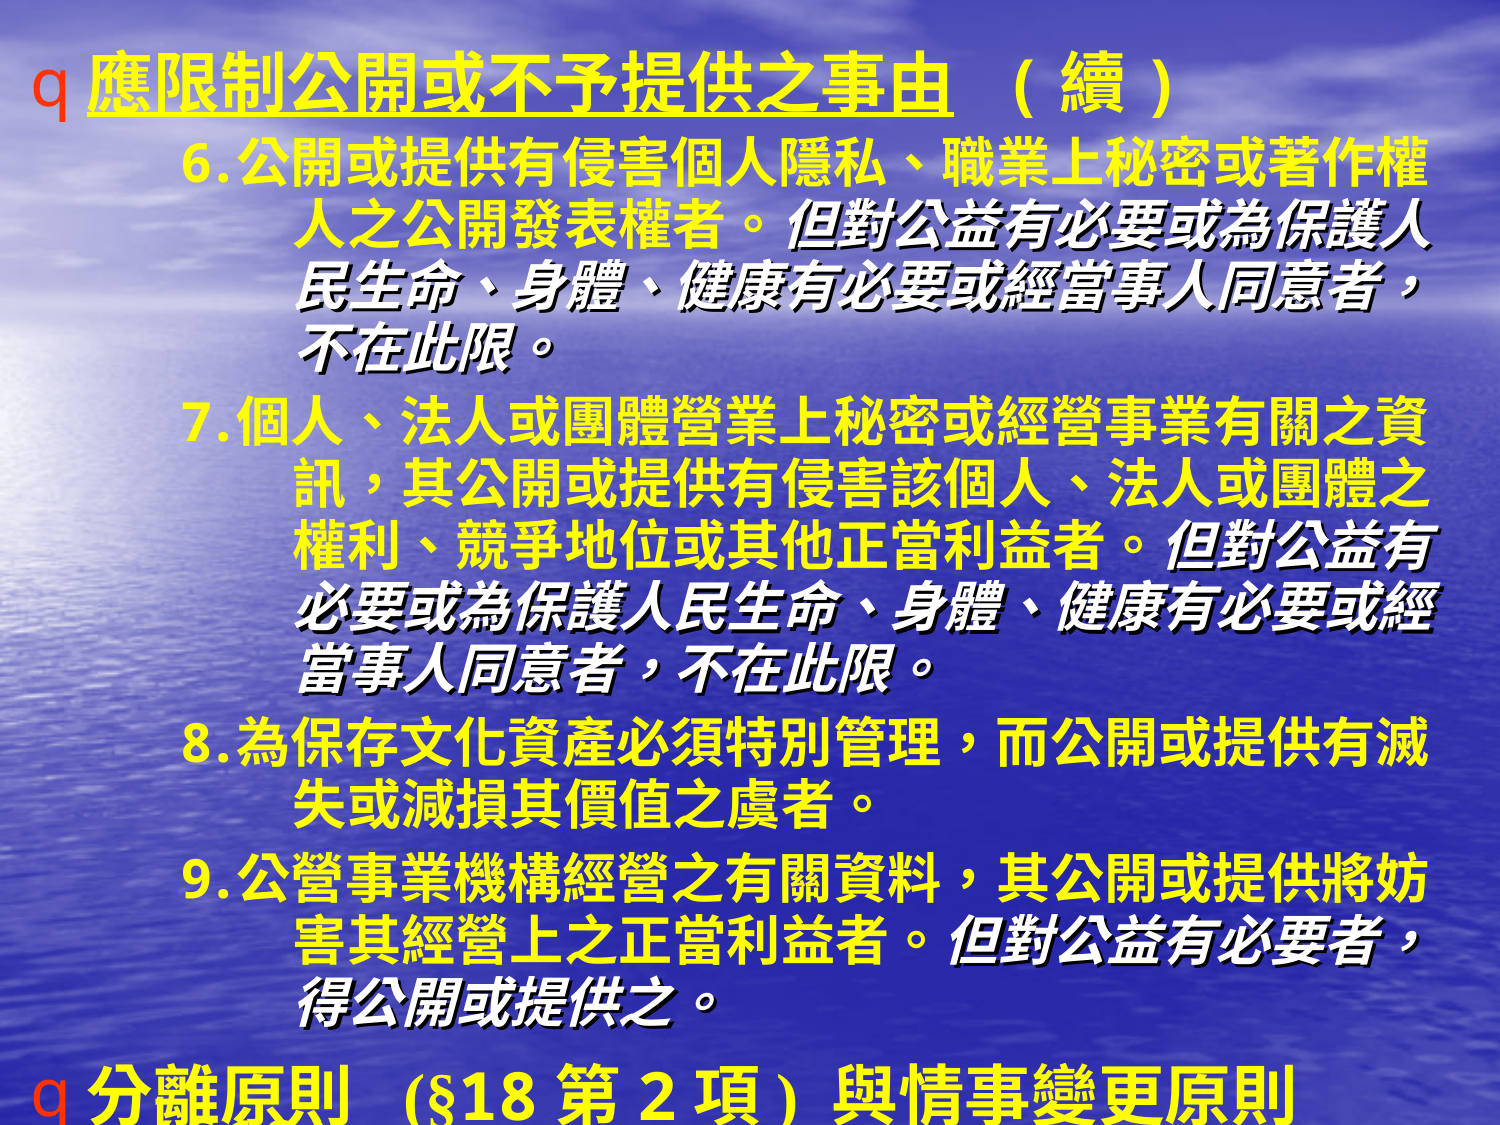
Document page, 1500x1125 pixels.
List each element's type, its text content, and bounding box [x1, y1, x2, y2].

text_box 應限制公開或不予提供之事由 (續) 公開或提供有侵害個人隱私、職業上秘密或著作權人之公開發表權者。但對公益有必要或為保護人民生命、身體、健康有必要或經當事人同意者，不在此限。 個人、法人或團體營業上秘密或經營事業有關之資訊，其公開或提供有侵害該個人、法人或團體之權利、競爭地位或其他正當利益者。但對公益有必要或為保護人民生命、身體、健康有必要或經當事人同意者，不在此限。 為保存文化資產必須特別管理，而公開或提供有滅失或減損其價值之虞者。 公營事業機構經營之有關資料，其公開或提供將妨害其經營上之正當利益者。但對公益有必要者，得公開或提供之。 分離原則 (§18第2項) 與情事變更原則(§19) [15, 33, 1478, 1082]
